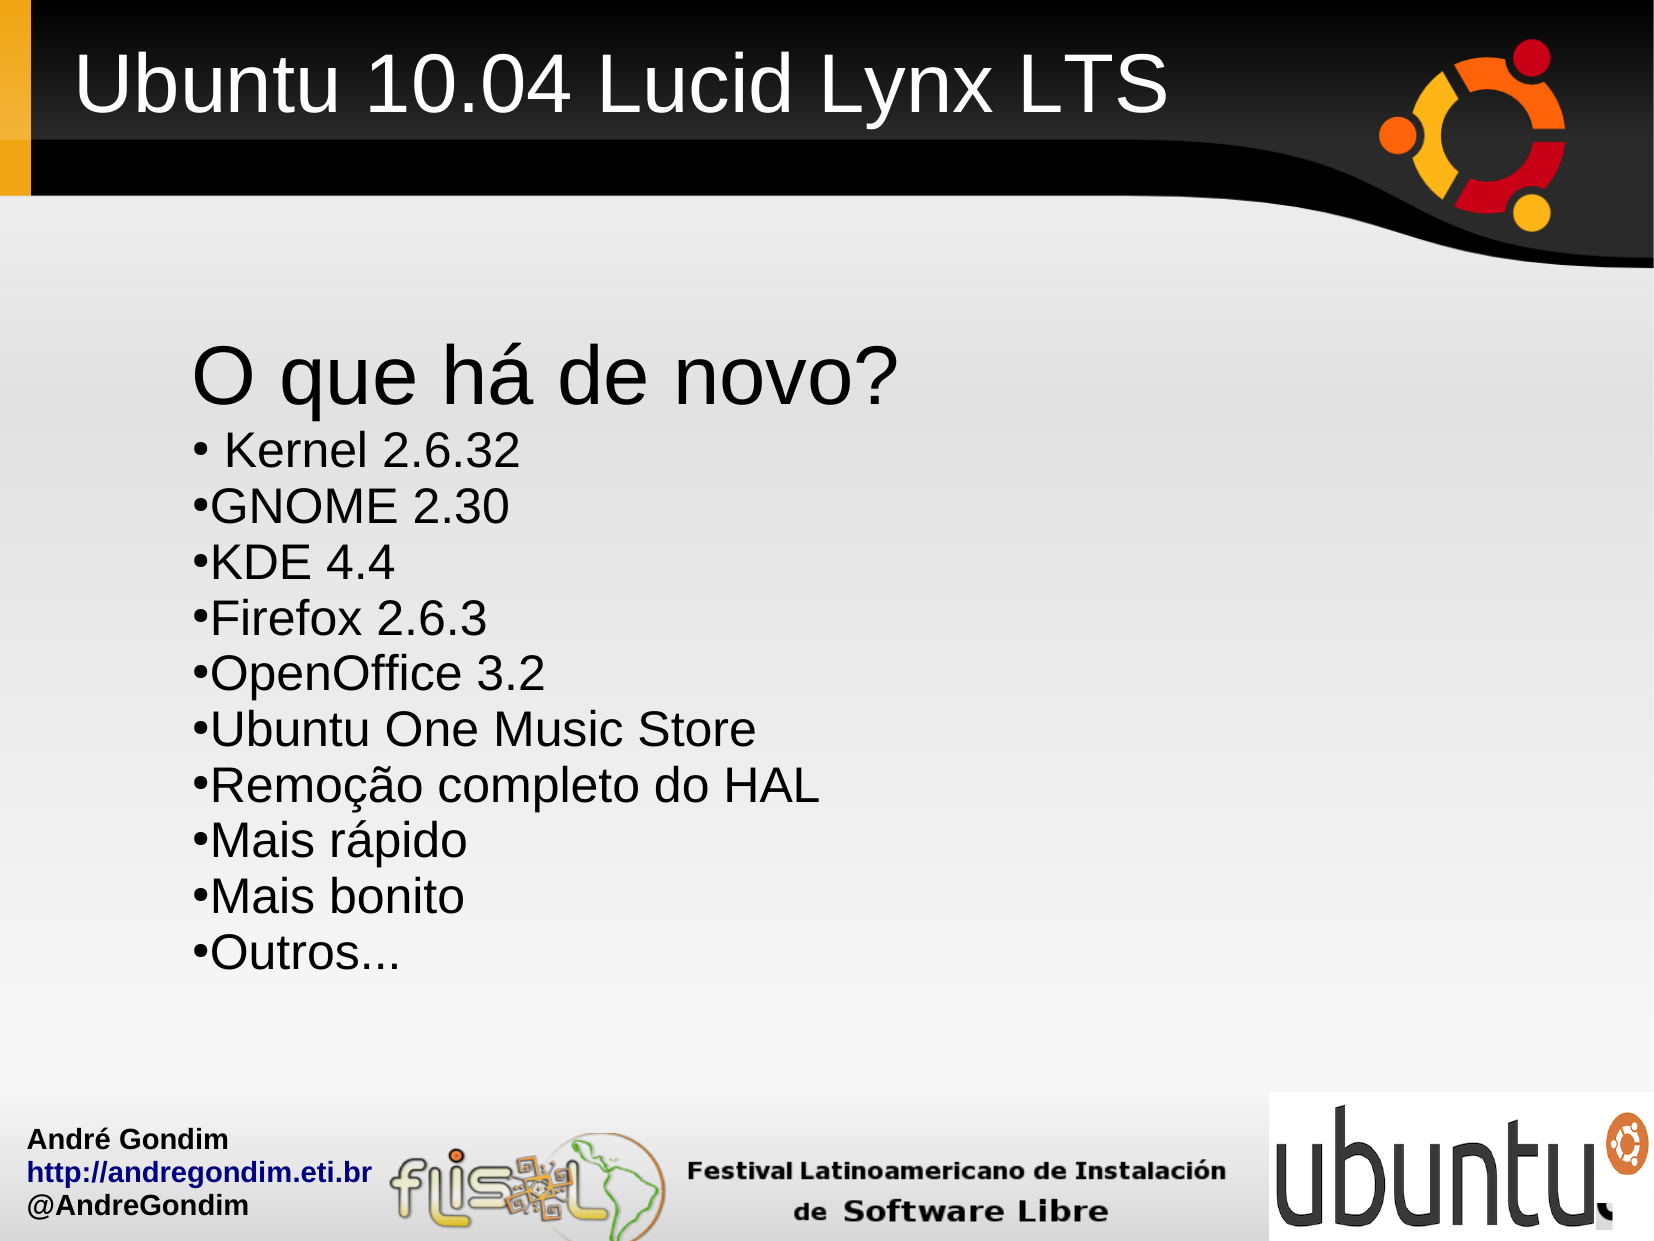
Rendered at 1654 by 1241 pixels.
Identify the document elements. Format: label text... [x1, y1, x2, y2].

picture [0, 0, 1654, 1241]
text_box O que há de novo? Kernel 2.6.32 GNOME 2.30 KDE 4.4 Firefox 2.6.3 OpenOffice 3.2 Ubuntu One Music Store Remoção completo do HAL Mais rápido Mais bonito Outros... [177, 322, 1211, 988]
